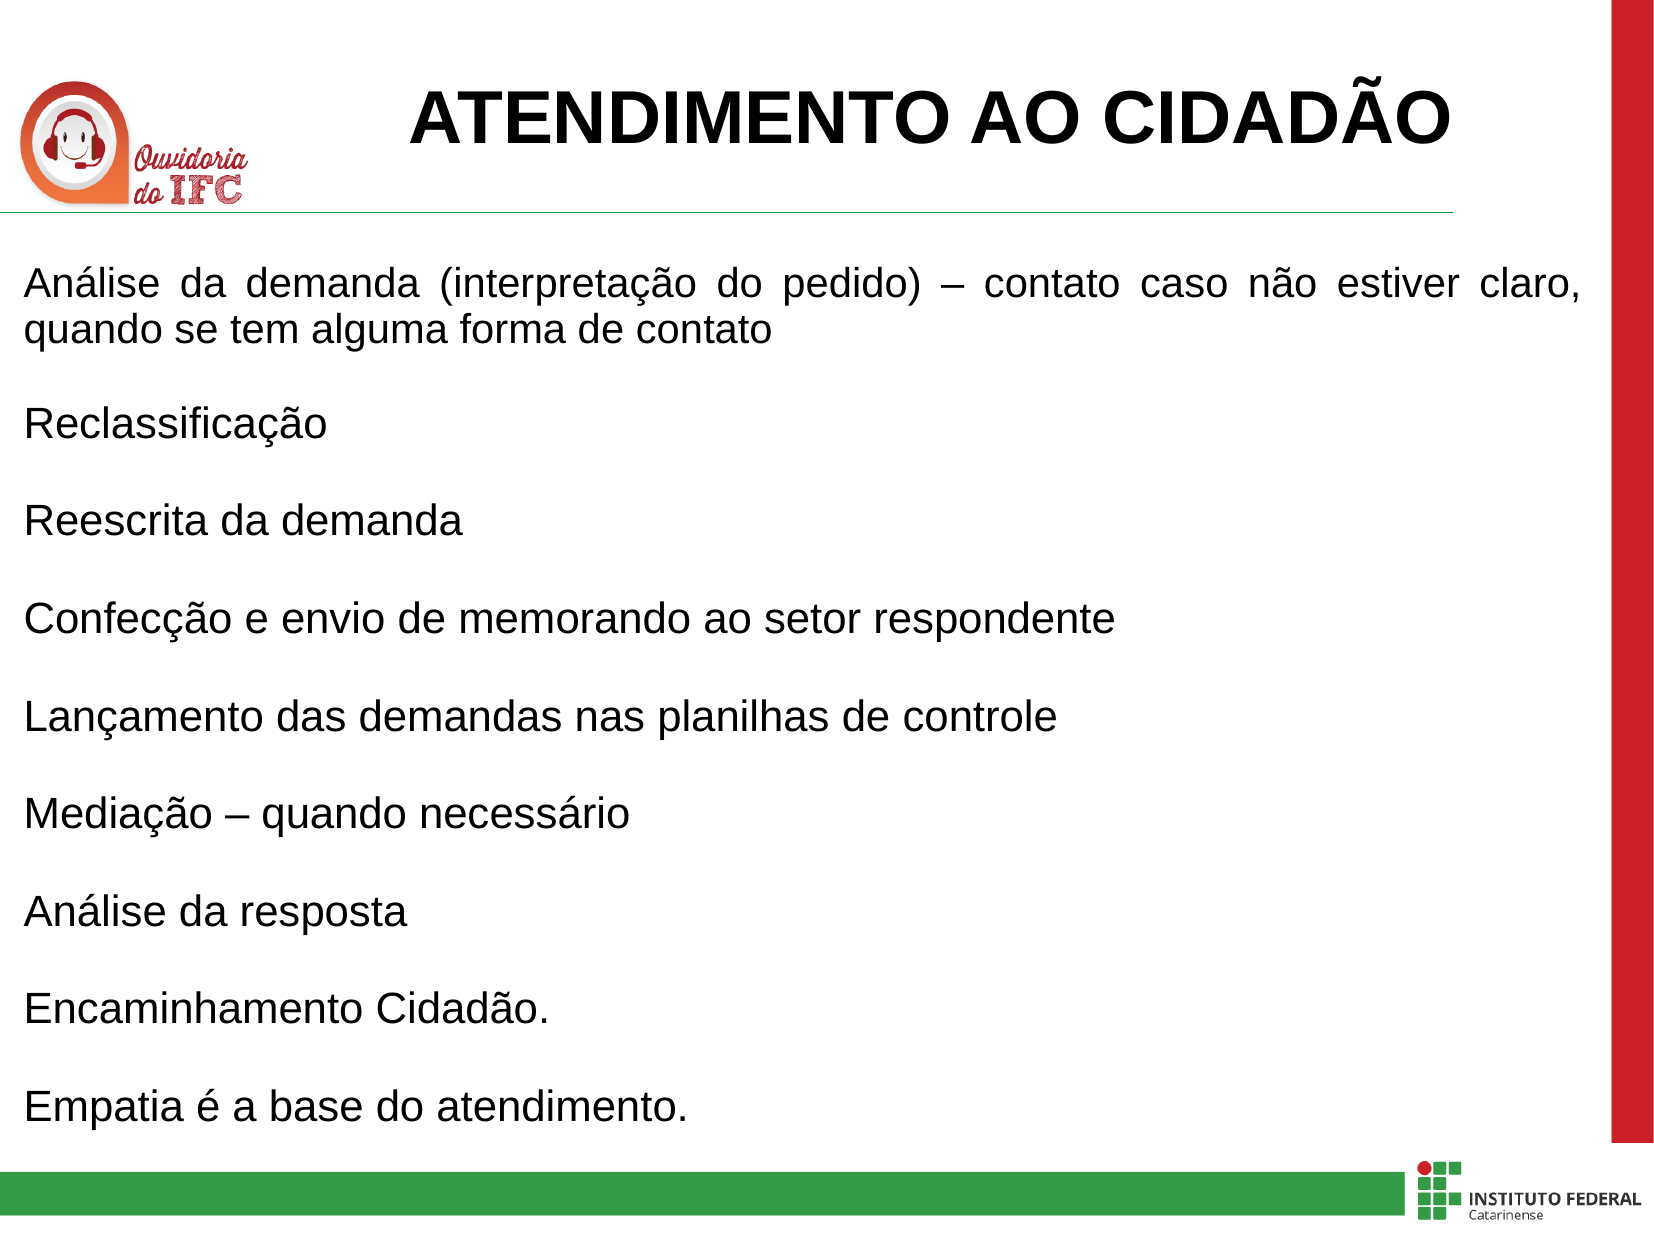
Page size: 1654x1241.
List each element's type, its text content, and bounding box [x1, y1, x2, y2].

picture [0, 0, 1654, 1241]
subtitle Análise da demanda (interpretação do pedido) – contato caso não estiver claro, quando se tem alguma forma de contato Reclassificação Reescrita da demanda Confecção e envio de memorando ao setor respondente Lançamento das demandas nas planilhas de controle Mediação – quando necessário Análise da resposta Encaminhamento Cidadão. Empatia é a base do atendimento. [23, 201, 1583, 1241]
title ATENDIMENTO AO CIDADÃO [35, 35, 1607, 201]
